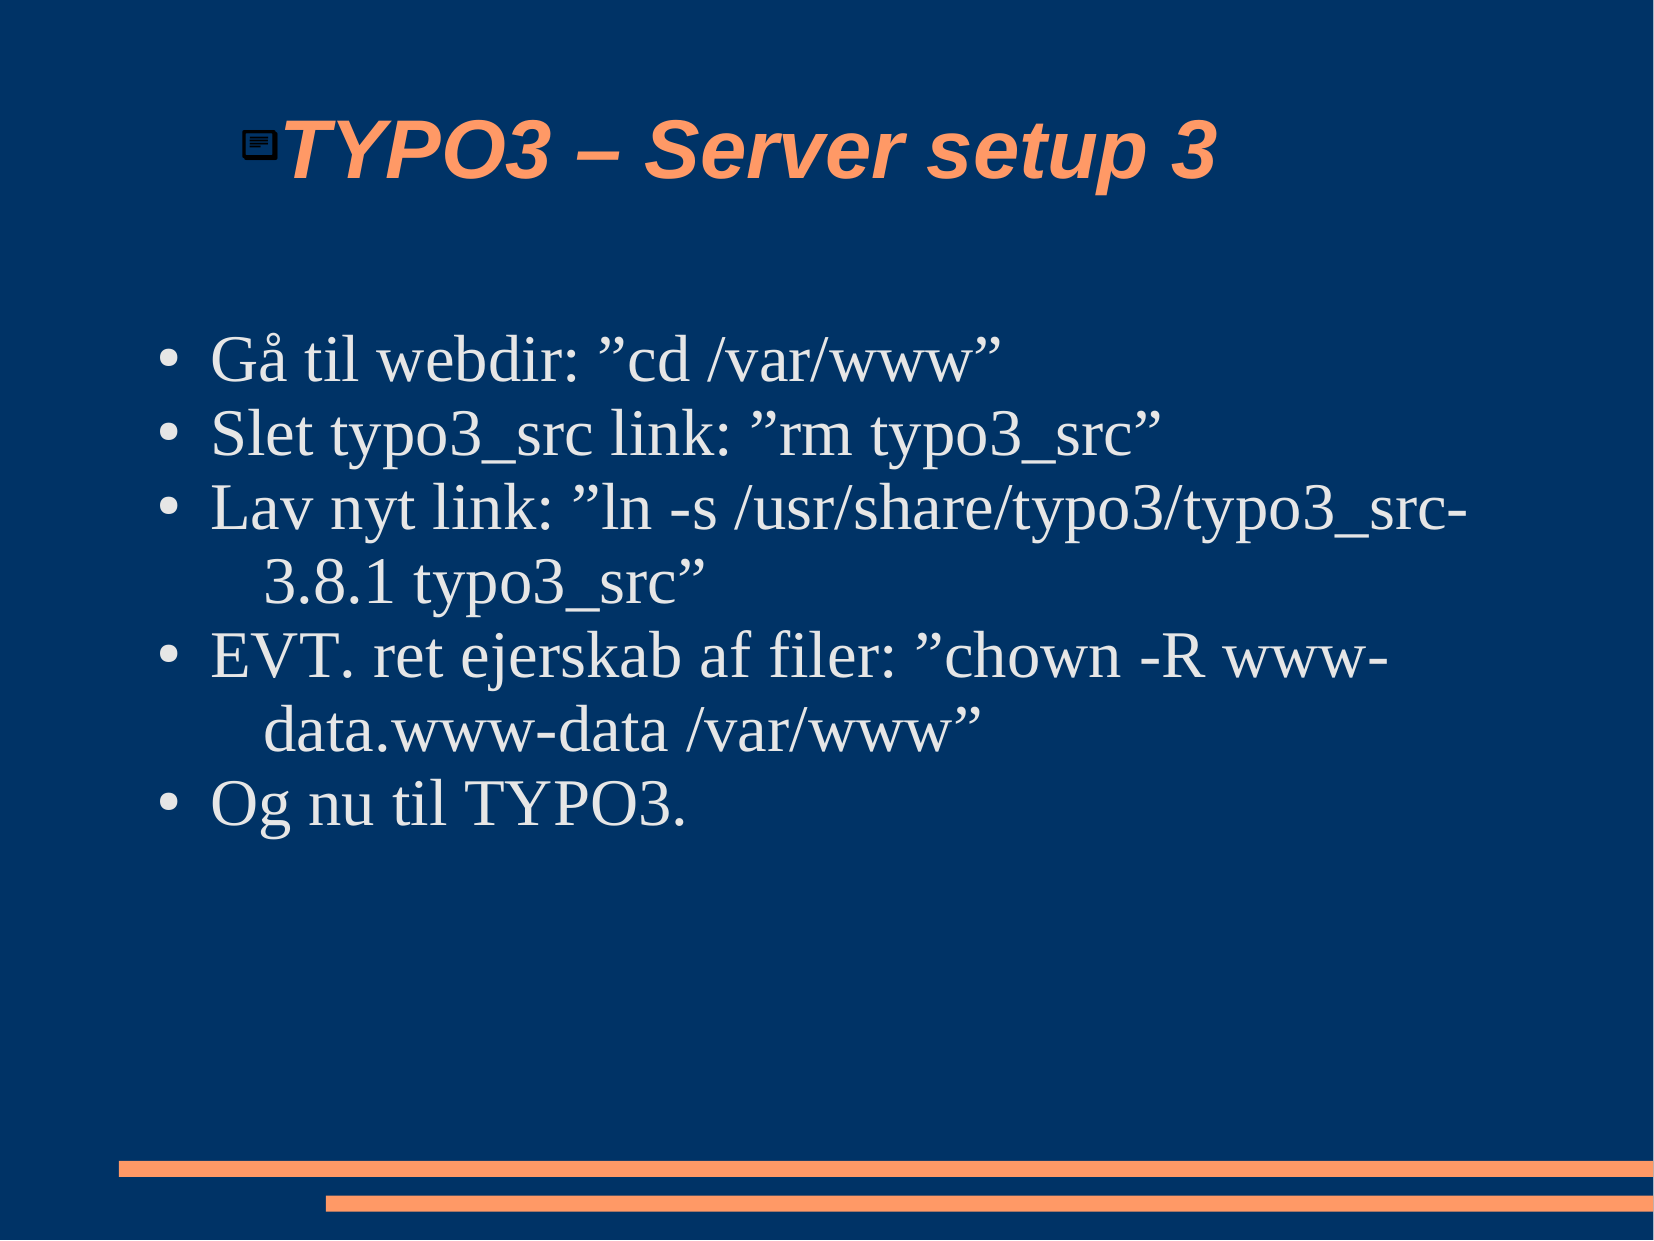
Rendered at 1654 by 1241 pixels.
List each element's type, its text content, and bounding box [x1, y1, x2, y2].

title TYPO3 – Server setup 3 [121, 46, 1534, 254]
list Gå til webdir: ”cd /var/www” Slet typo3_src link: ”rm typo3_src” Lav nyt link: ”ln -s /usr/share/typo3/typo3_src-3.8.1 typo3_src” EVT. ret ejerskab af filer: ”chown -R www-data.www-data /var/www” Og nu til TYPO3. [121, 322, 1561, 1133]
